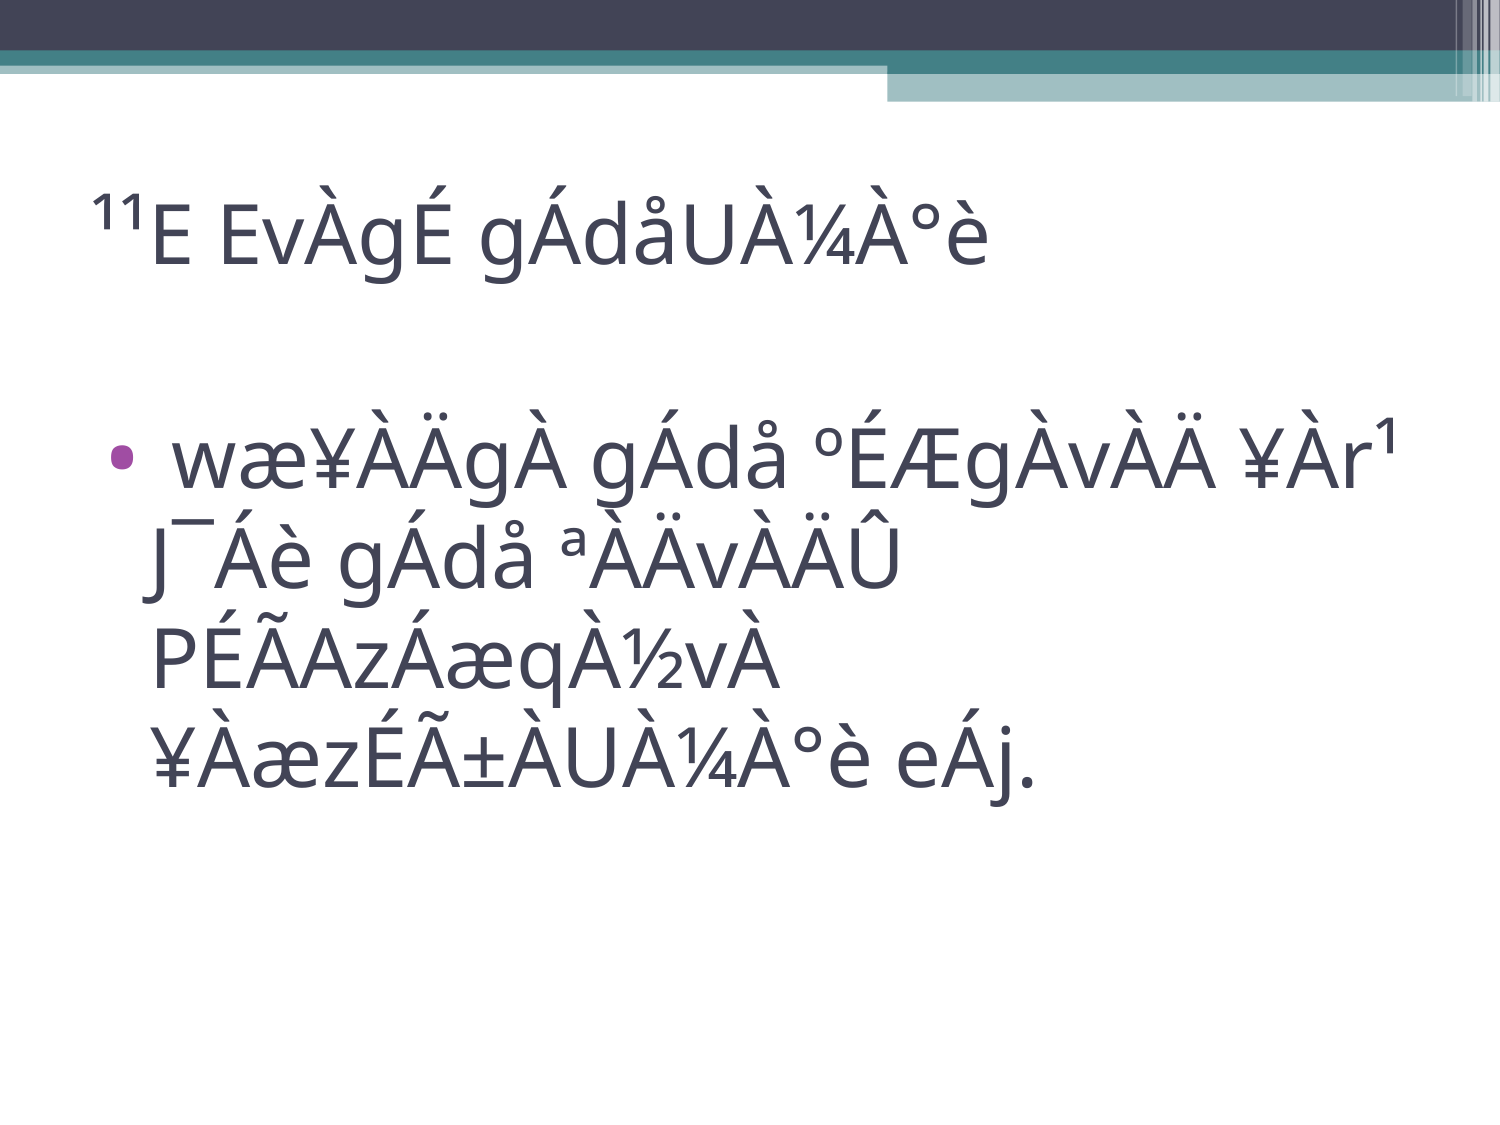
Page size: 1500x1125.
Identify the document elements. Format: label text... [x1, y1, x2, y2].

list wæ¥ÀÄgÀ gÁdå ºÉÆgÀvÀÄ ¥Àr¹ J¯Áè gÁdå ªÀÄvÀÄÛ PÉÃAzÁæqÀ½vÀ ¥ÀæzÉÃ±ÀUÀ¼À°è eÁj. [75, 299, 1426, 1010]
title ¹¹E EvÀgÉ gÁdåUÀ¼À°è [75, 173, 1426, 289]
